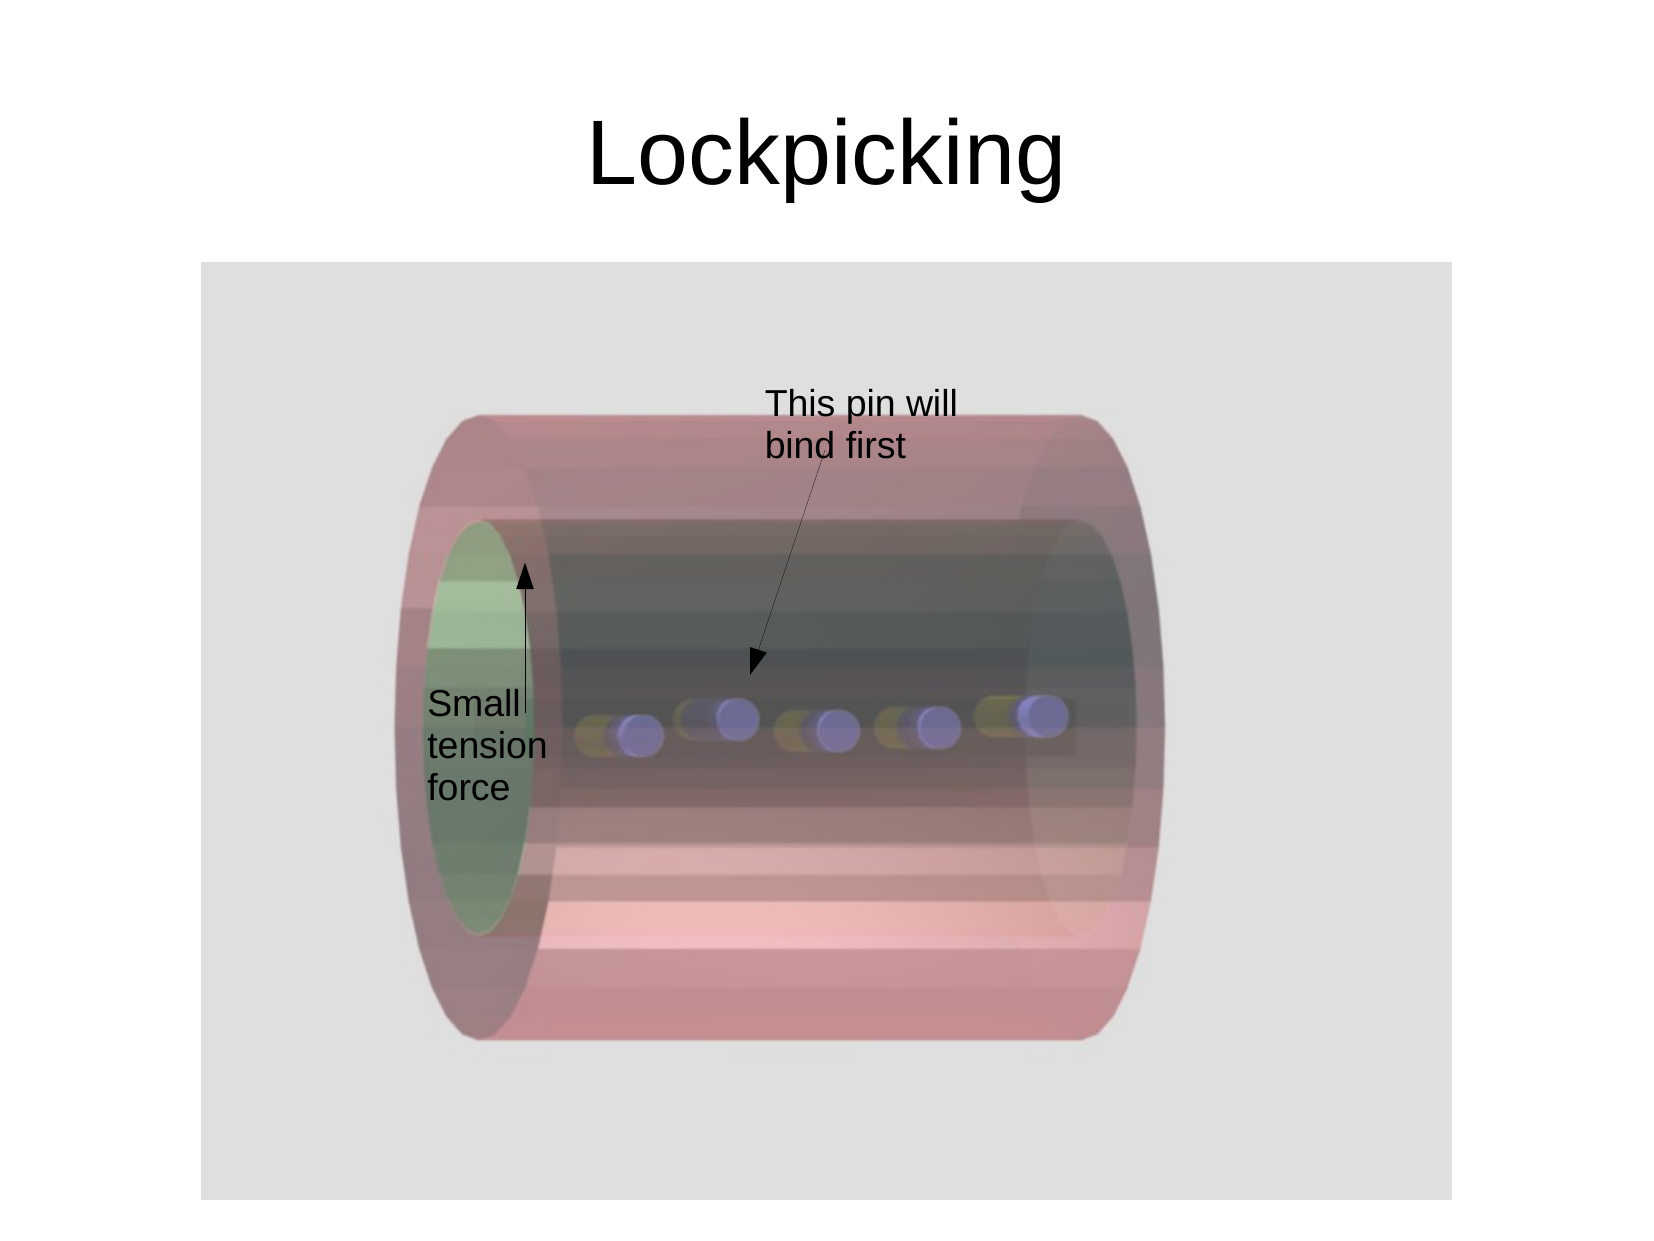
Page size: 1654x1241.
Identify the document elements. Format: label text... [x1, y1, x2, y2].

text_box Small tension force [412, 675, 638, 938]
title Lockpicking [82, 56, 1571, 250]
text_box This pin will bind first [750, 375, 1051, 488]
picture [201, 262, 1452, 1201]
